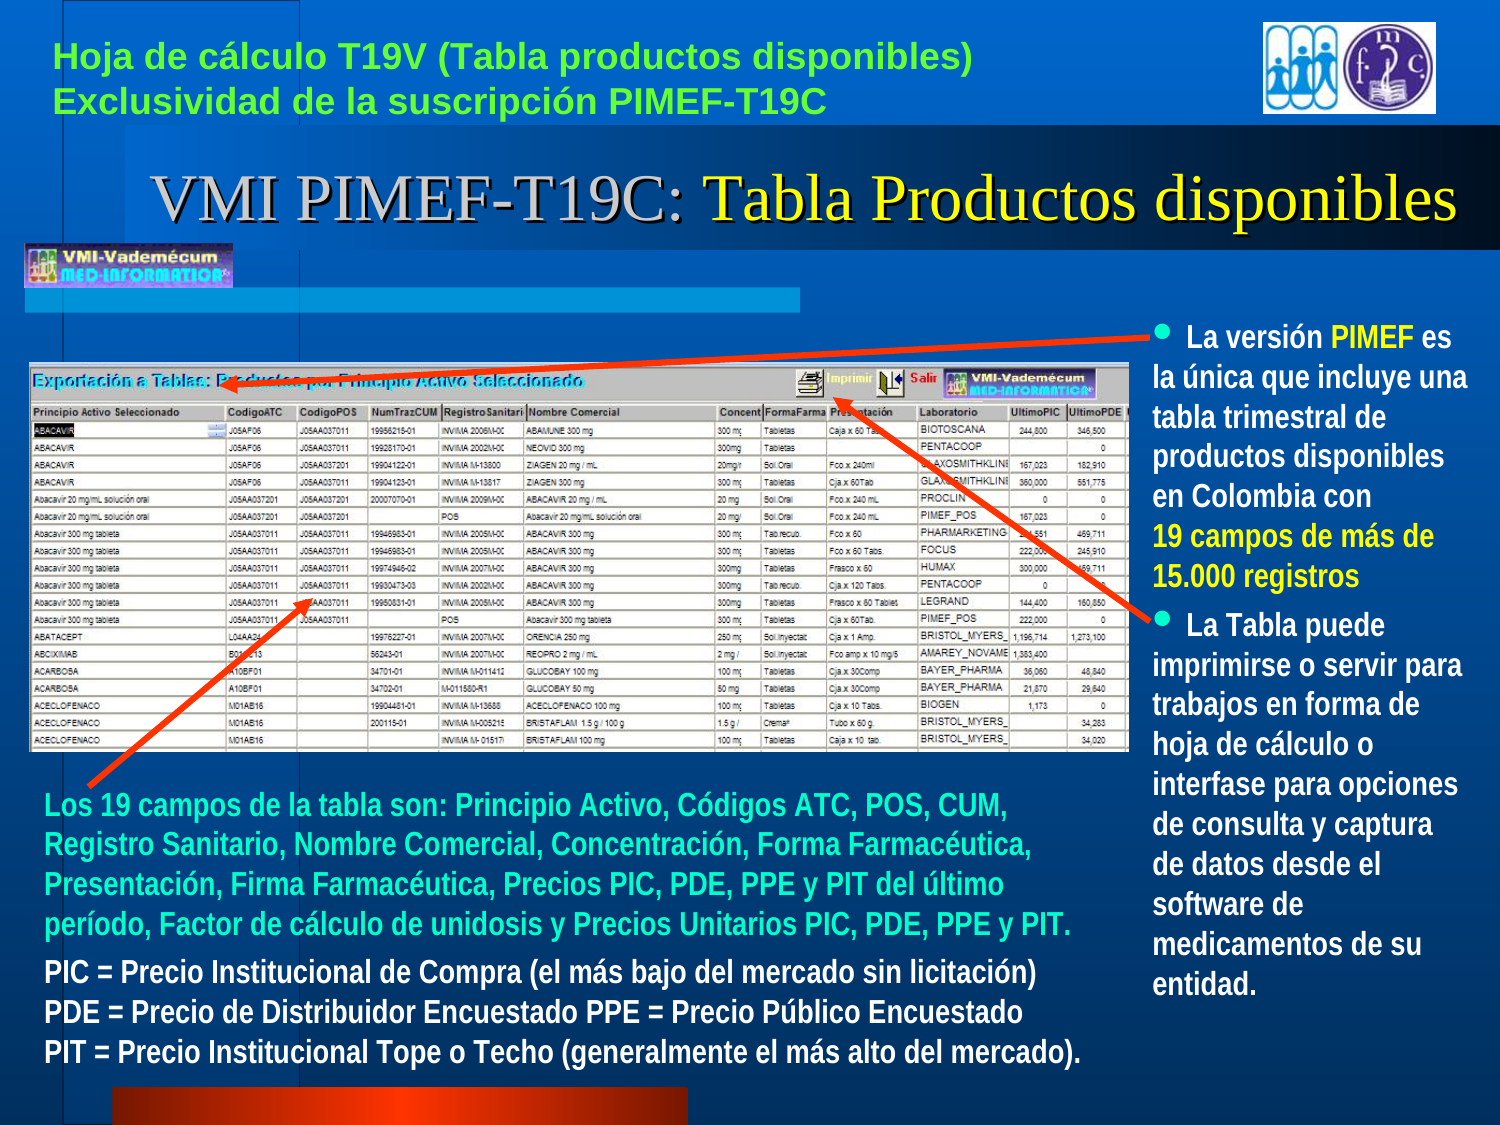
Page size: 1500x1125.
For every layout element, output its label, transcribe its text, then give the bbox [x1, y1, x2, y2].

text_box La versión PIMEF es la única que incluye una tabla trimestral de productos disponibles en Colombia con 19 campos de más de 15.000 registros La Tabla puede imprimirse o servir para trabajos en forma de hoja de cálculo o interfase para opciones de consulta y captura de datos desde el software de medicamentos de su entidad. [1137, 307, 1488, 1010]
text_box VMI PIMEF-T19C: Tabla Productos disponibles [24, 99, 1476, 288]
text_box Hoja de cálculo T19V (Tabla productos disponibles) Exclusividad de la suscripción PIMEF-T19C [37, 24, 1081, 131]
text_box Los 19 campos de la tabla son: Principio Activo, Códigos ATC, POS, CUM, Registro Sanitario, Nombre Comercial, Concentración, Forma Farmacéutica, Presentación, Firma Farmacéutica, Precios PIC, PDE, PPE y PIT del último período, Factor de cálculo de unidosis y Precios Unitarios PIC, PDE, PPE y PIT. PIC = Precio Institucional de Compra (el más bajo del mercado sin licitación) PDE = Precio de Distribuidor Encuestado PPE = Precio Público Encuestado PIT = Precio Institucional Tope o Techo (generalmente el más alto del mercado). [29, 774, 1117, 1079]
chart [29, 362, 1129, 752]
picture [1263, 22, 1436, 114]
picture [24, 243, 233, 287]
